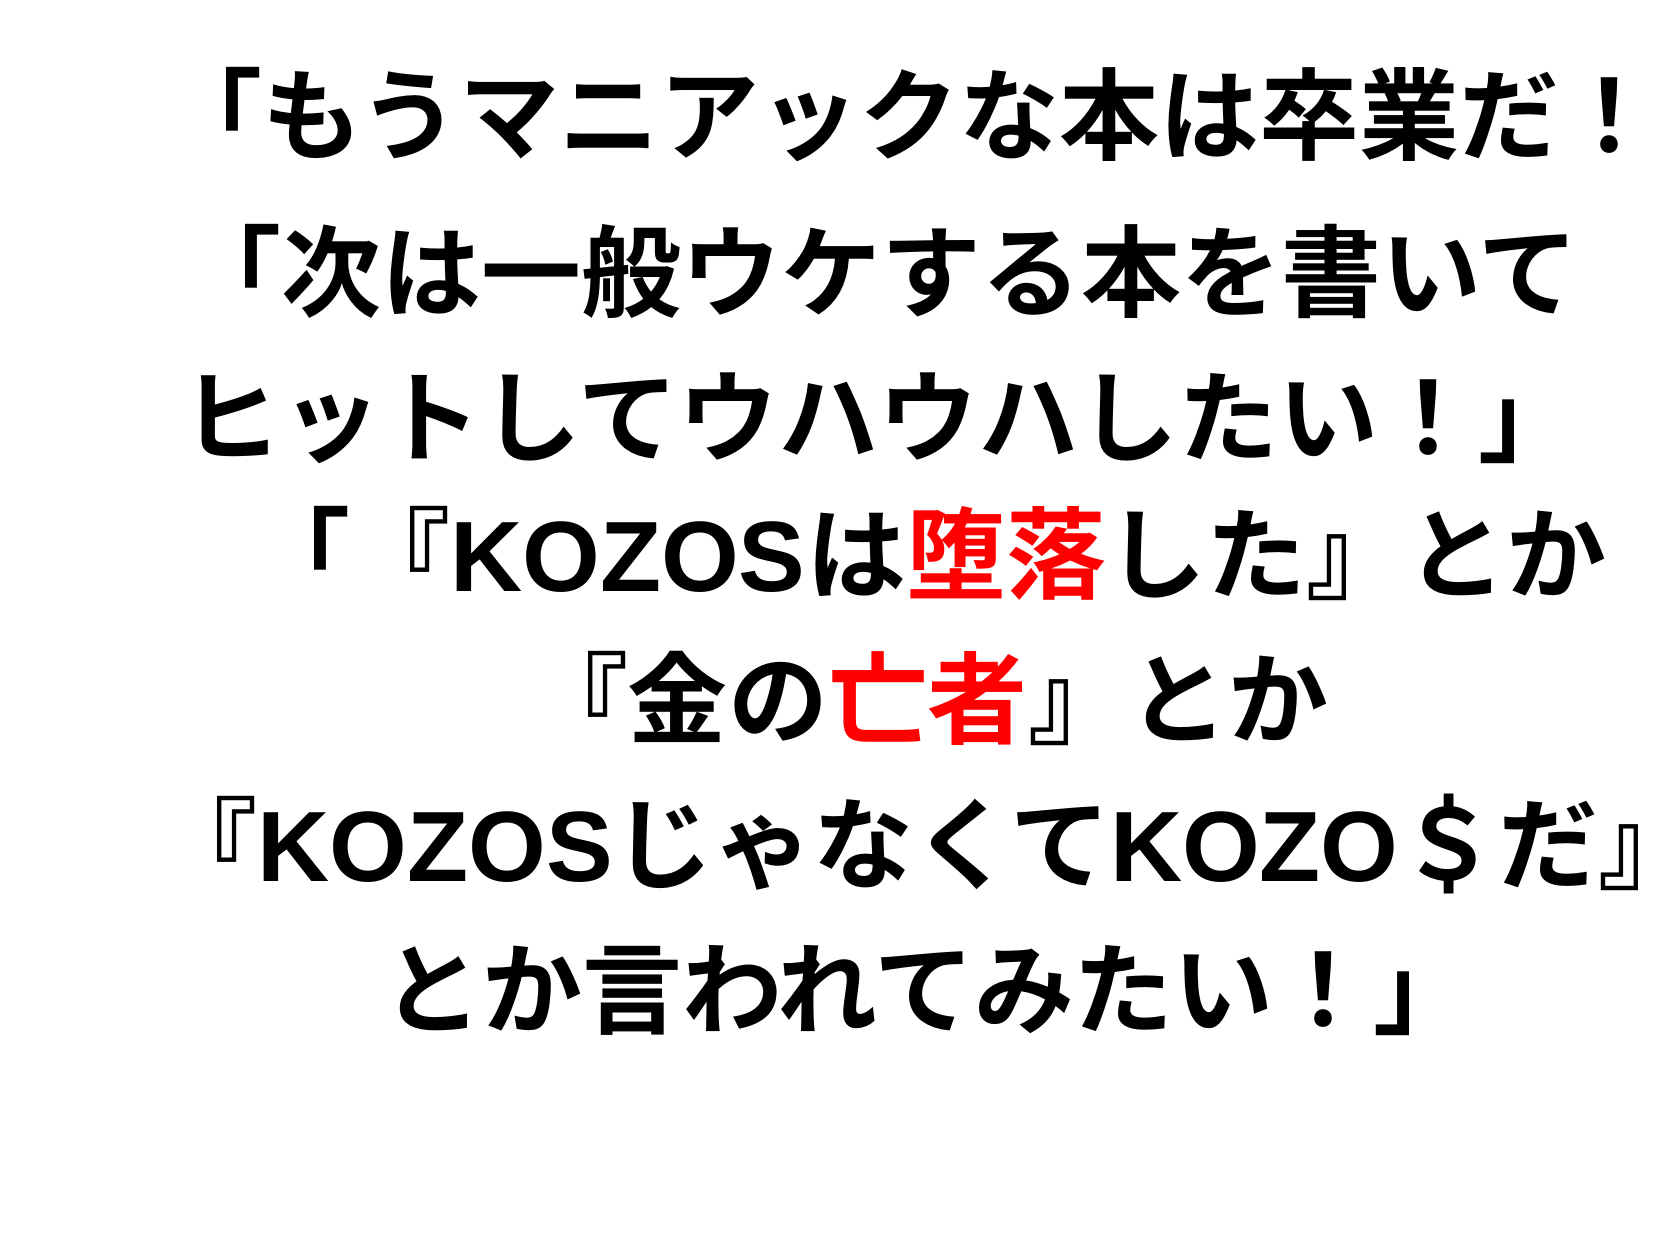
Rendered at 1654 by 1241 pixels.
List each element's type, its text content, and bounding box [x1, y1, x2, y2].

text_box 「『KOZOSは堕落した』とか 『金の亡者』とか 『KOZOSじゃなくてKOZO＄だ』 とか言われてみたい！」 [142, 468, 1518, 922]
text_box 「もうマニアックな本は卒業だ！」 [147, 29, 1519, 152]
text_box 「次は一般ウケする本を書いて ヒットしてウハウハしたい！」 [166, 186, 1498, 417]
